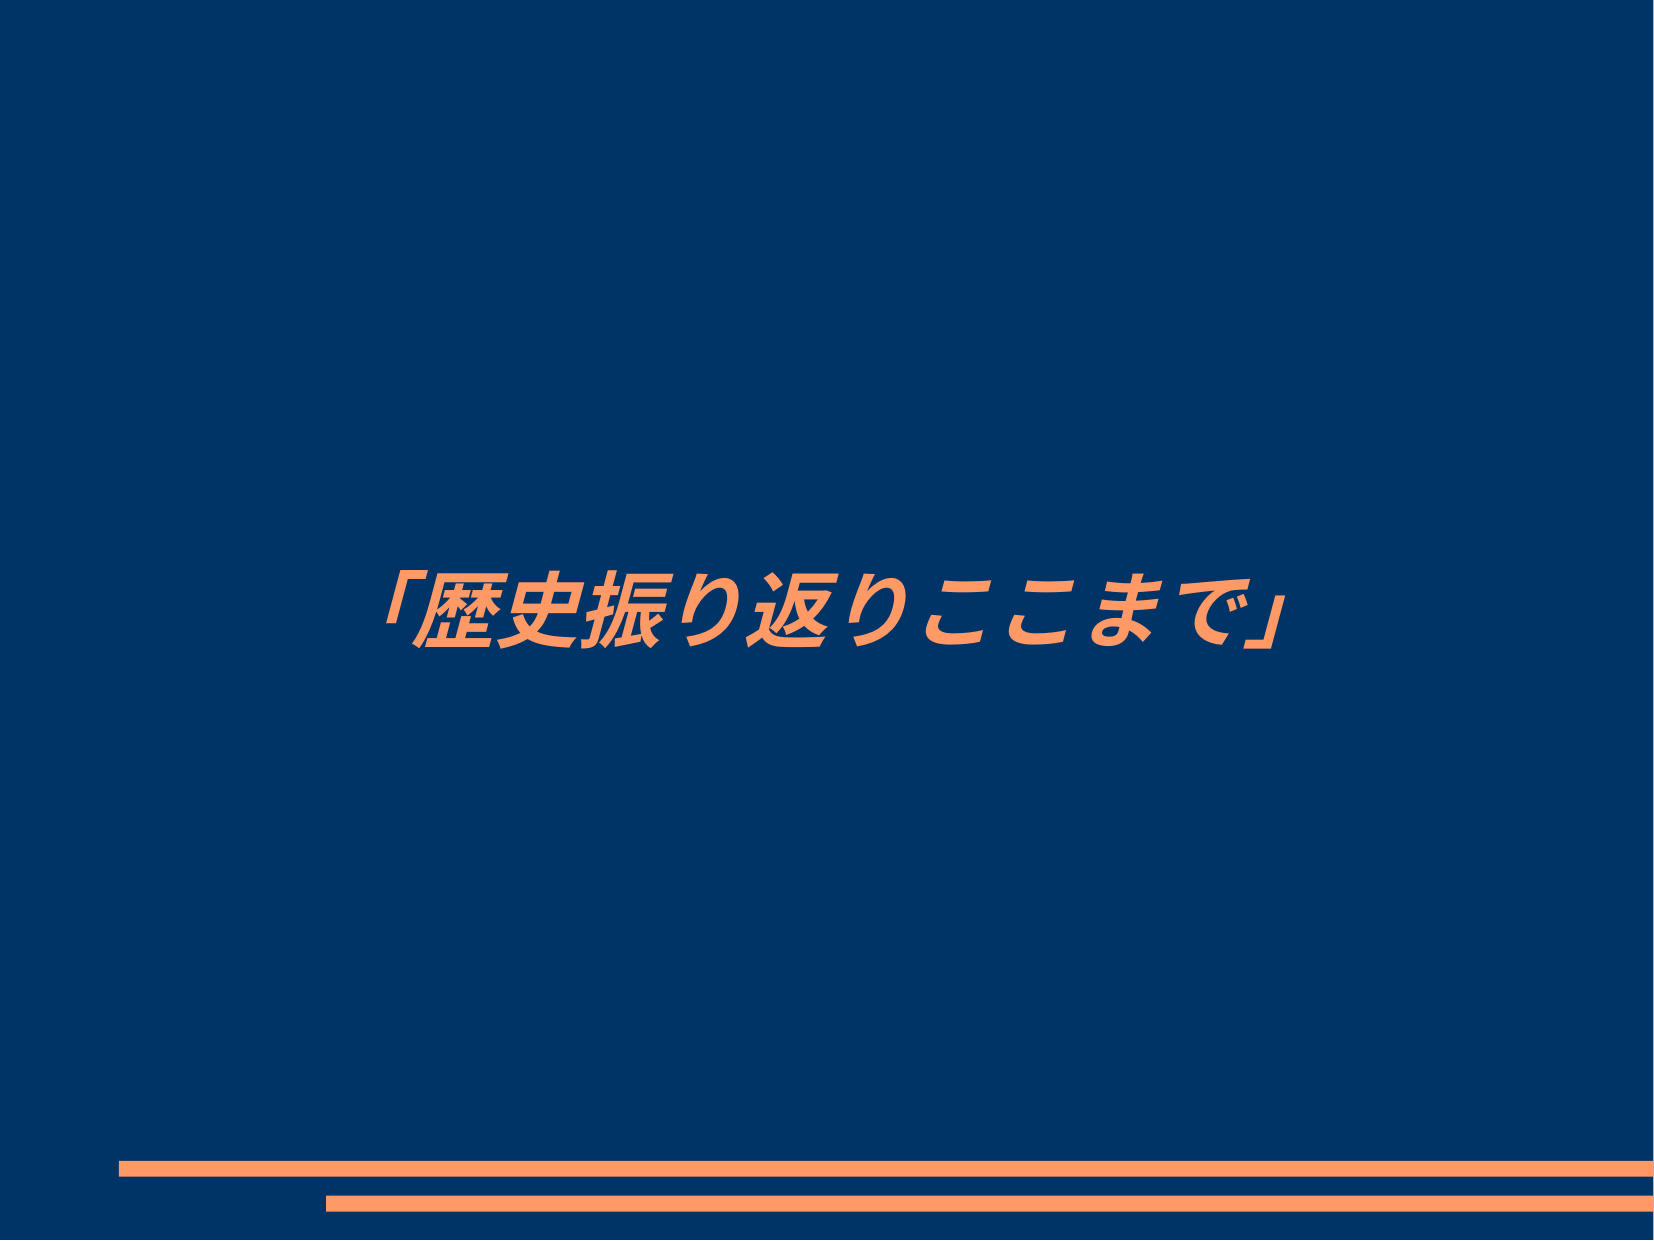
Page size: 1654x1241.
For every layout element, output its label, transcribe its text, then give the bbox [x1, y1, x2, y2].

title 「歴史振り返りここまで」 [121, 501, 1534, 709]
